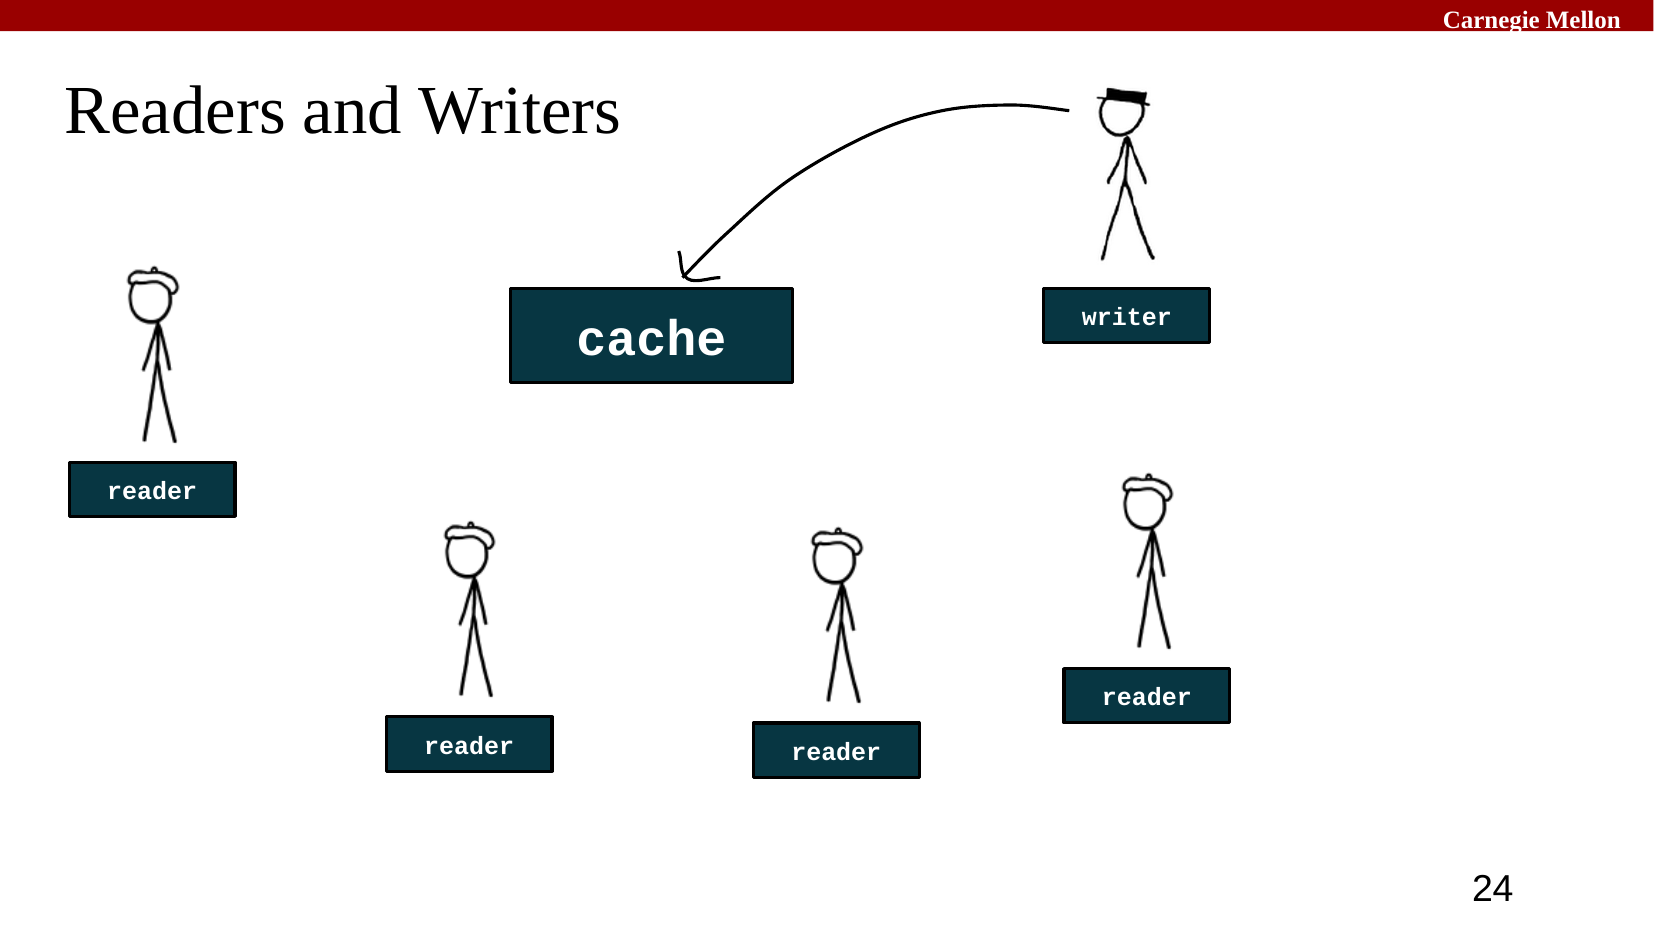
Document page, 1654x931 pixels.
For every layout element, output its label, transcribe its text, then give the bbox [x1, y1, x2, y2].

text_box reader [753, 722, 920, 778]
text_box writer [1043, 288, 1210, 343]
picture [1093, 78, 1160, 265]
text_box reader [1063, 668, 1230, 723]
text_box cache [510, 288, 793, 383]
picture [808, 522, 865, 709]
picture [124, 261, 181, 449]
picture [1119, 468, 1175, 655]
text_box reader [69, 462, 235, 517]
title Readers and Writers [64, 58, 1576, 163]
text_box reader [386, 716, 552, 772]
picture [441, 516, 497, 703]
